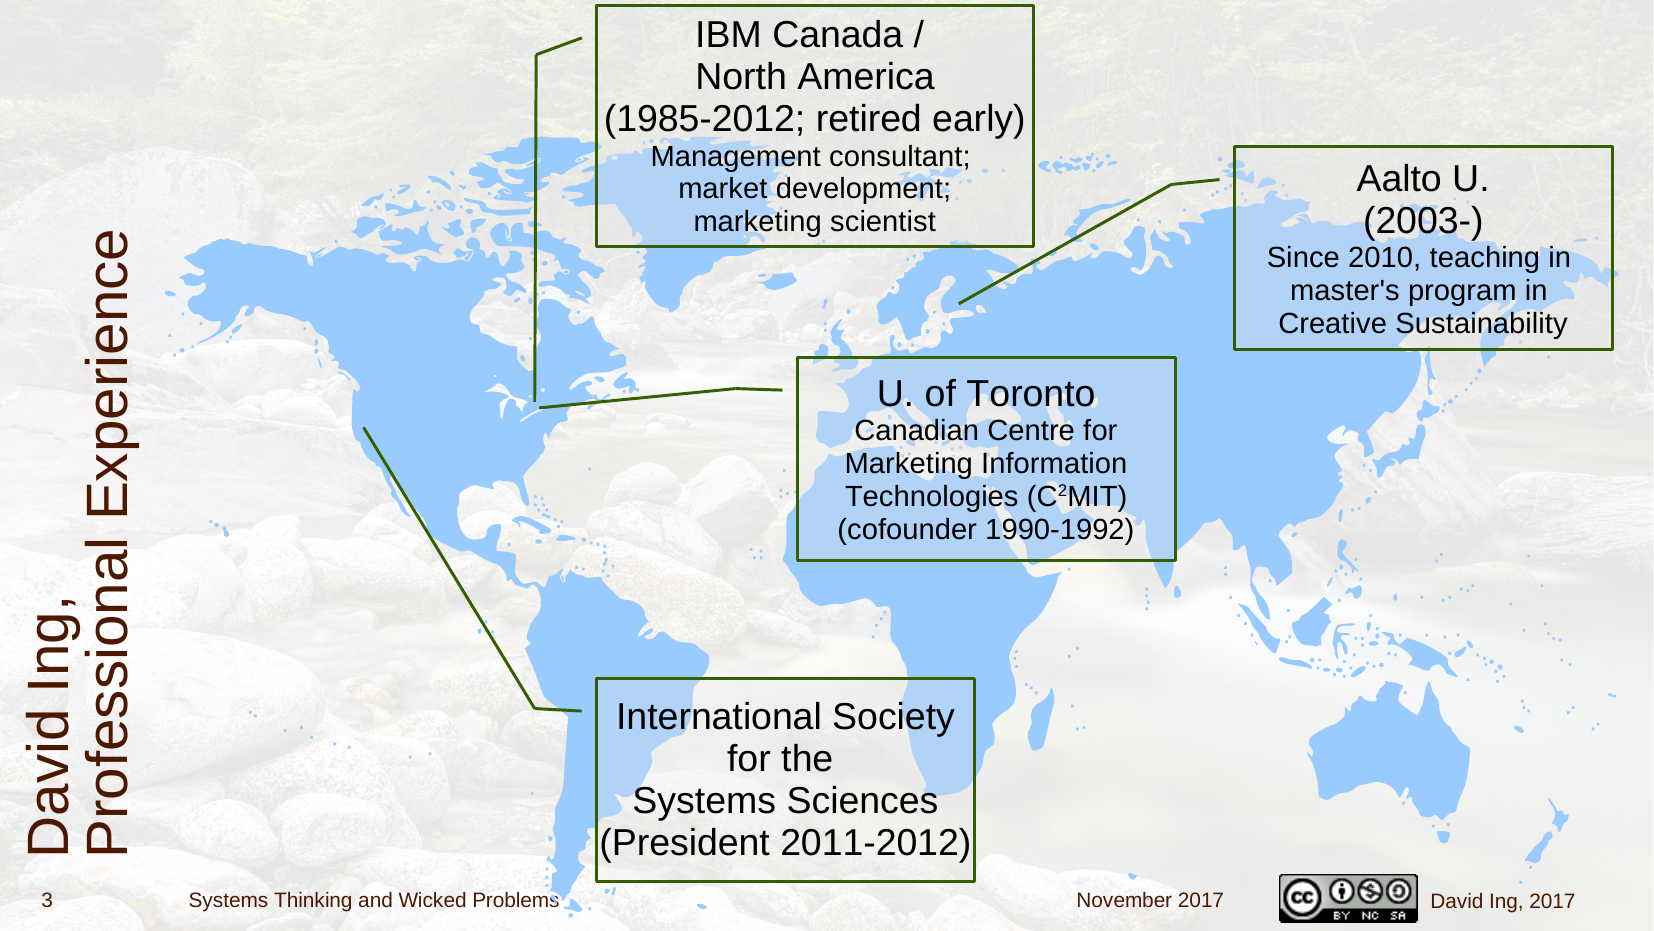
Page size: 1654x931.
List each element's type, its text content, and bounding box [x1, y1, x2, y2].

text_box International Society for the Systems Sciences (President 2011-2012) [596, 678, 974, 881]
text_box IBM Canada / North America (1985-2012; retired early) Management consultant; market development; marketing scientist [597, 5, 1034, 247]
text_box Aalto U. (2003-) Since 2010, teaching in master's program in Creative Sustainability [1234, 147, 1612, 350]
text_box U. of Toronto Canadian Centre for Marketing Information Technologies (C2MIT) (cofounder 1990-1992) [797, 357, 1175, 560]
title David Ing, Professional Experience [22, 53, 176, 859]
picture [0, 0, 1654, 931]
